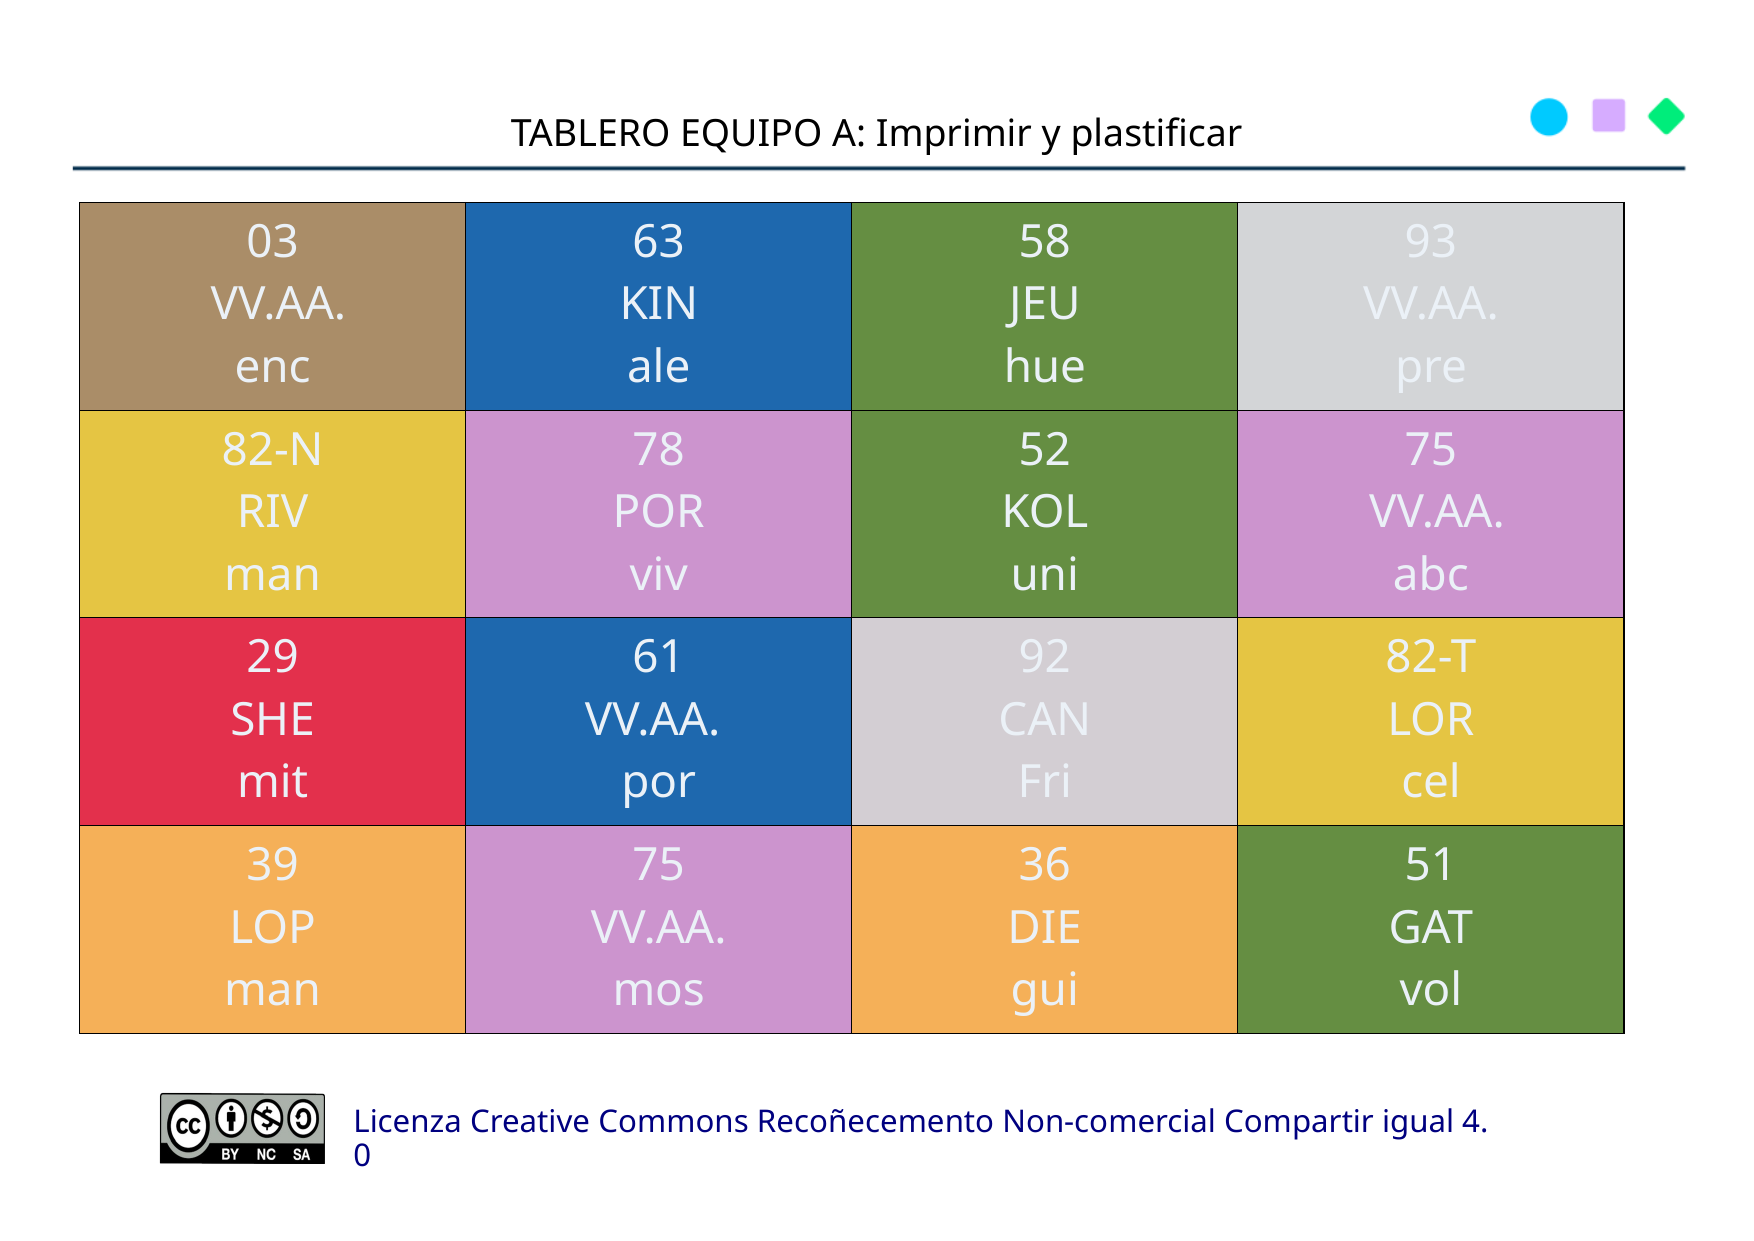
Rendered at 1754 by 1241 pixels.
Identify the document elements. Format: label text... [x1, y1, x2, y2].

table_cell 29 SHE mit [80, 618, 465, 825]
table_cell 92 CAN Fri [852, 618, 1237, 825]
table_cell 36 DIE gui [852, 826, 1237, 1033]
table_header 03 VV.AA. enc [80, 203, 465, 410]
table_cell 51 GAT vol [1238, 826, 1623, 1033]
table_cell 75 VV.AA. mos [466, 826, 851, 1033]
picture [159, 1092, 325, 1164]
table_cell 61 VV.AA. por [466, 618, 851, 825]
table_cell 39 LOP man [80, 826, 465, 1033]
table_cell 52 KOL uni [852, 411, 1237, 617]
picture [59, 70, 1695, 194]
table_cell 82-N RIV man [80, 411, 465, 617]
table_cell 75 VV.AA. abc [1238, 411, 1623, 617]
text_box Licenza Creative Commons Recoñecemento Non-comercial Compartir igual 4.0 [338, 1072, 1506, 1170]
table_cell 82-T LOR cel [1238, 618, 1623, 825]
table_header 93 VV.AA. pre [1238, 203, 1623, 410]
table_cell 78 POR viv [466, 411, 851, 617]
table_header 58 JEU hue [852, 203, 1237, 410]
table_header 63 KIN ale [466, 203, 851, 410]
